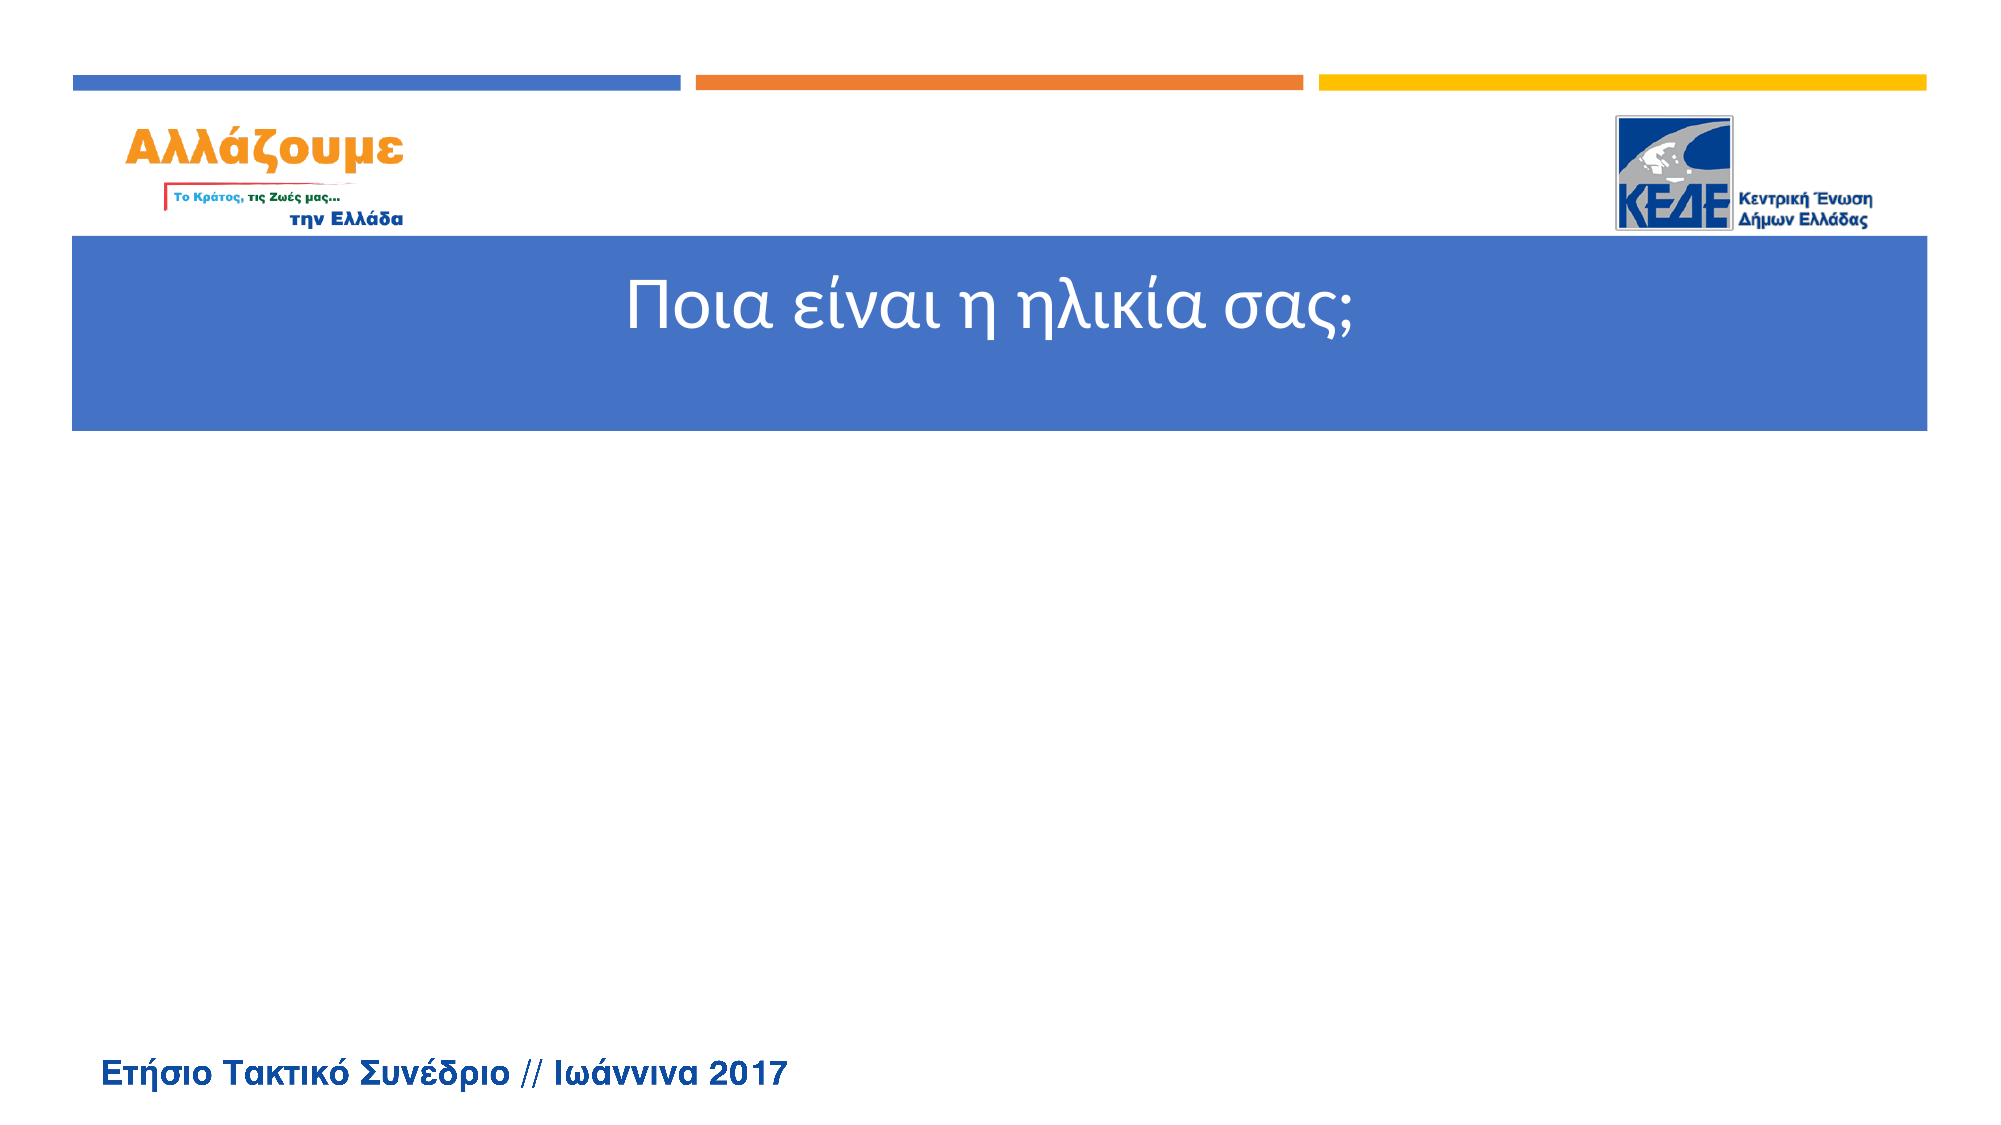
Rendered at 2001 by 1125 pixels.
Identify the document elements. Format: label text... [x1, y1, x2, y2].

picture [95, 114, 435, 235]
picture [1611, 108, 1879, 235]
title Ποια είναι η ηλικία σας; [95, 246, 1905, 413]
picture [50, 1003, 841, 1122]
